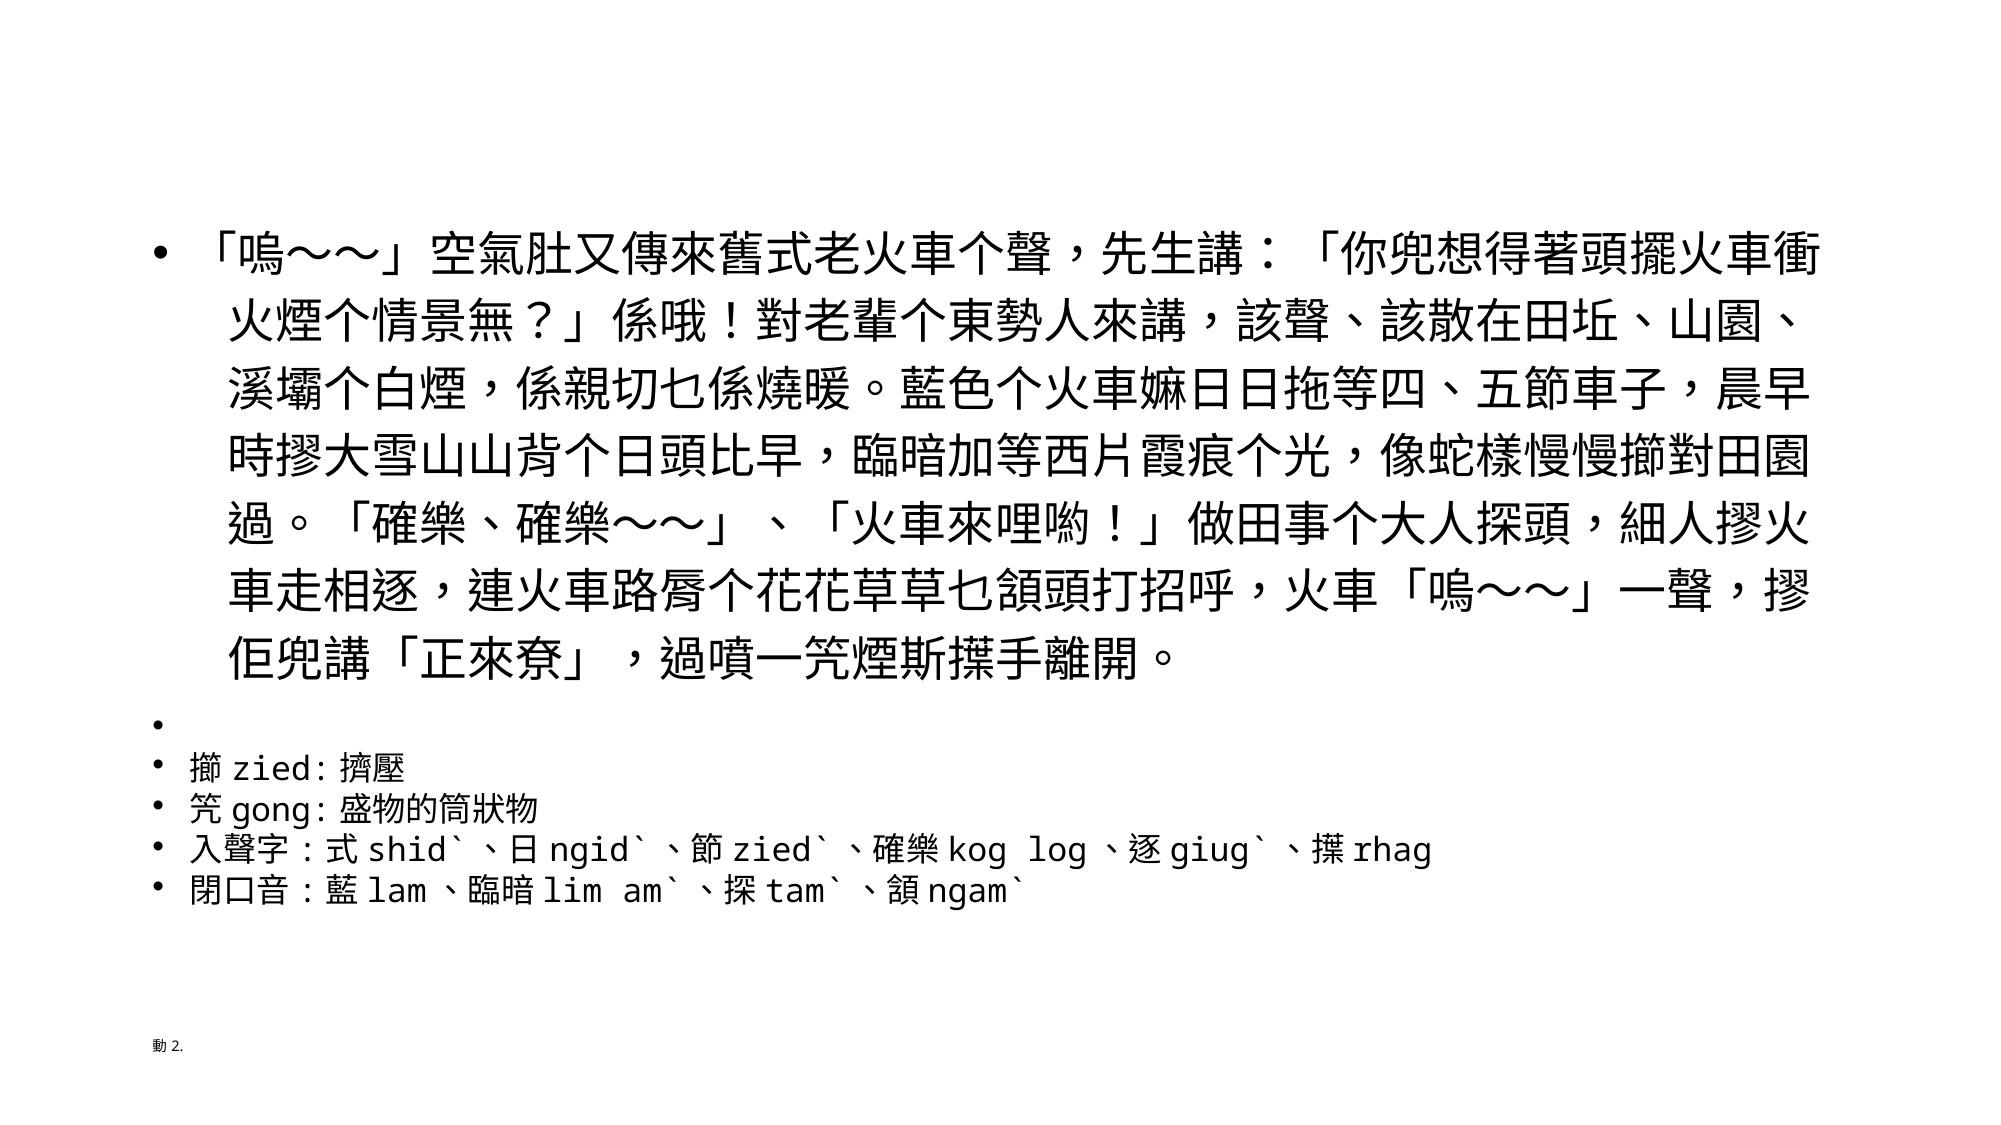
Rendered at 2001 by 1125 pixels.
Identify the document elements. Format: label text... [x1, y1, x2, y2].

title 動 2. [137, 1027, 1863, 1062]
list 「嗚～～」空氣肚又傳來舊式老火車个聲，先生講：「你兜想得著頭擺火車衝火煙个情景無？」係哦！對老輩个東勢人來講，該聲、該散在田坵、山園、溪壩个白煙，係親切乜係燒暖。藍色个火車嫲日日拖等四、五節車子，晨早時摎大雪山山背个日頭比早，臨暗加等西片霞痕个光，像蛇樣慢慢擳對田園過。「確樂、確樂～～」、「火車來哩喲！」做田事个大人探頭，細人摎火車走相逐，連火車路脣个花花草草乜頷頭打招呼，火車「嗚～～」一聲，摎佢兜講「正來尞」，過噴一笐煙斯擛手離開。 擳zied:擠壓 笐gong:盛物的筒狀物 入聲字:式shidˋ、日ngidˋ、節ziedˋ、確樂kog log、逐giugˋ、擛rhag 閉口音:藍lam、臨暗lim amˋ、探tamˋ、頷ngamˋ [137, 205, 1864, 1027]
